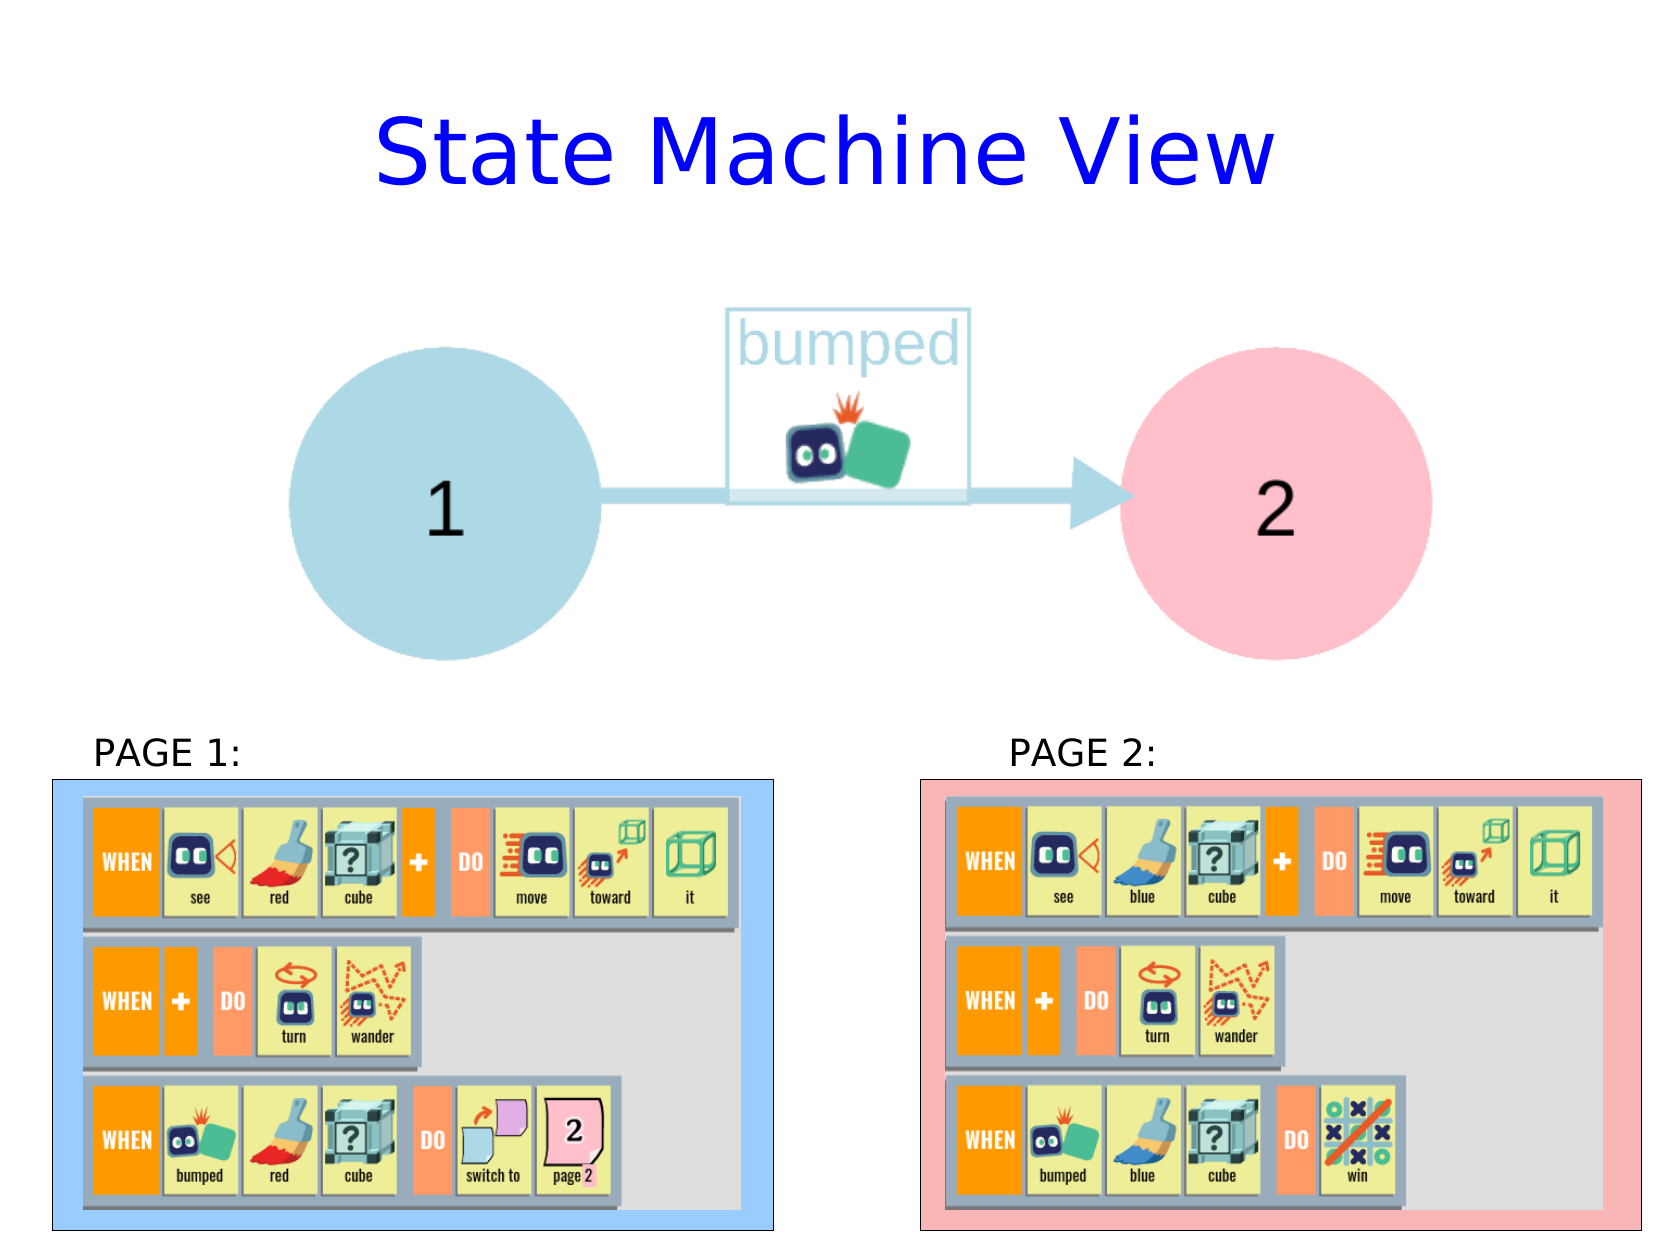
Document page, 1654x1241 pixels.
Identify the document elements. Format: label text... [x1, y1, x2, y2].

text_box PAGE 2: [993, 724, 1173, 783]
picture [83, 796, 741, 1210]
text_box [52, 779, 774, 1231]
picture [278, 287, 1444, 680]
title State Machine View [82, 49, 1571, 257]
text_box [920, 779, 1642, 1231]
text_box PAGE 1: [78, 724, 258, 783]
picture [945, 796, 1603, 1210]
